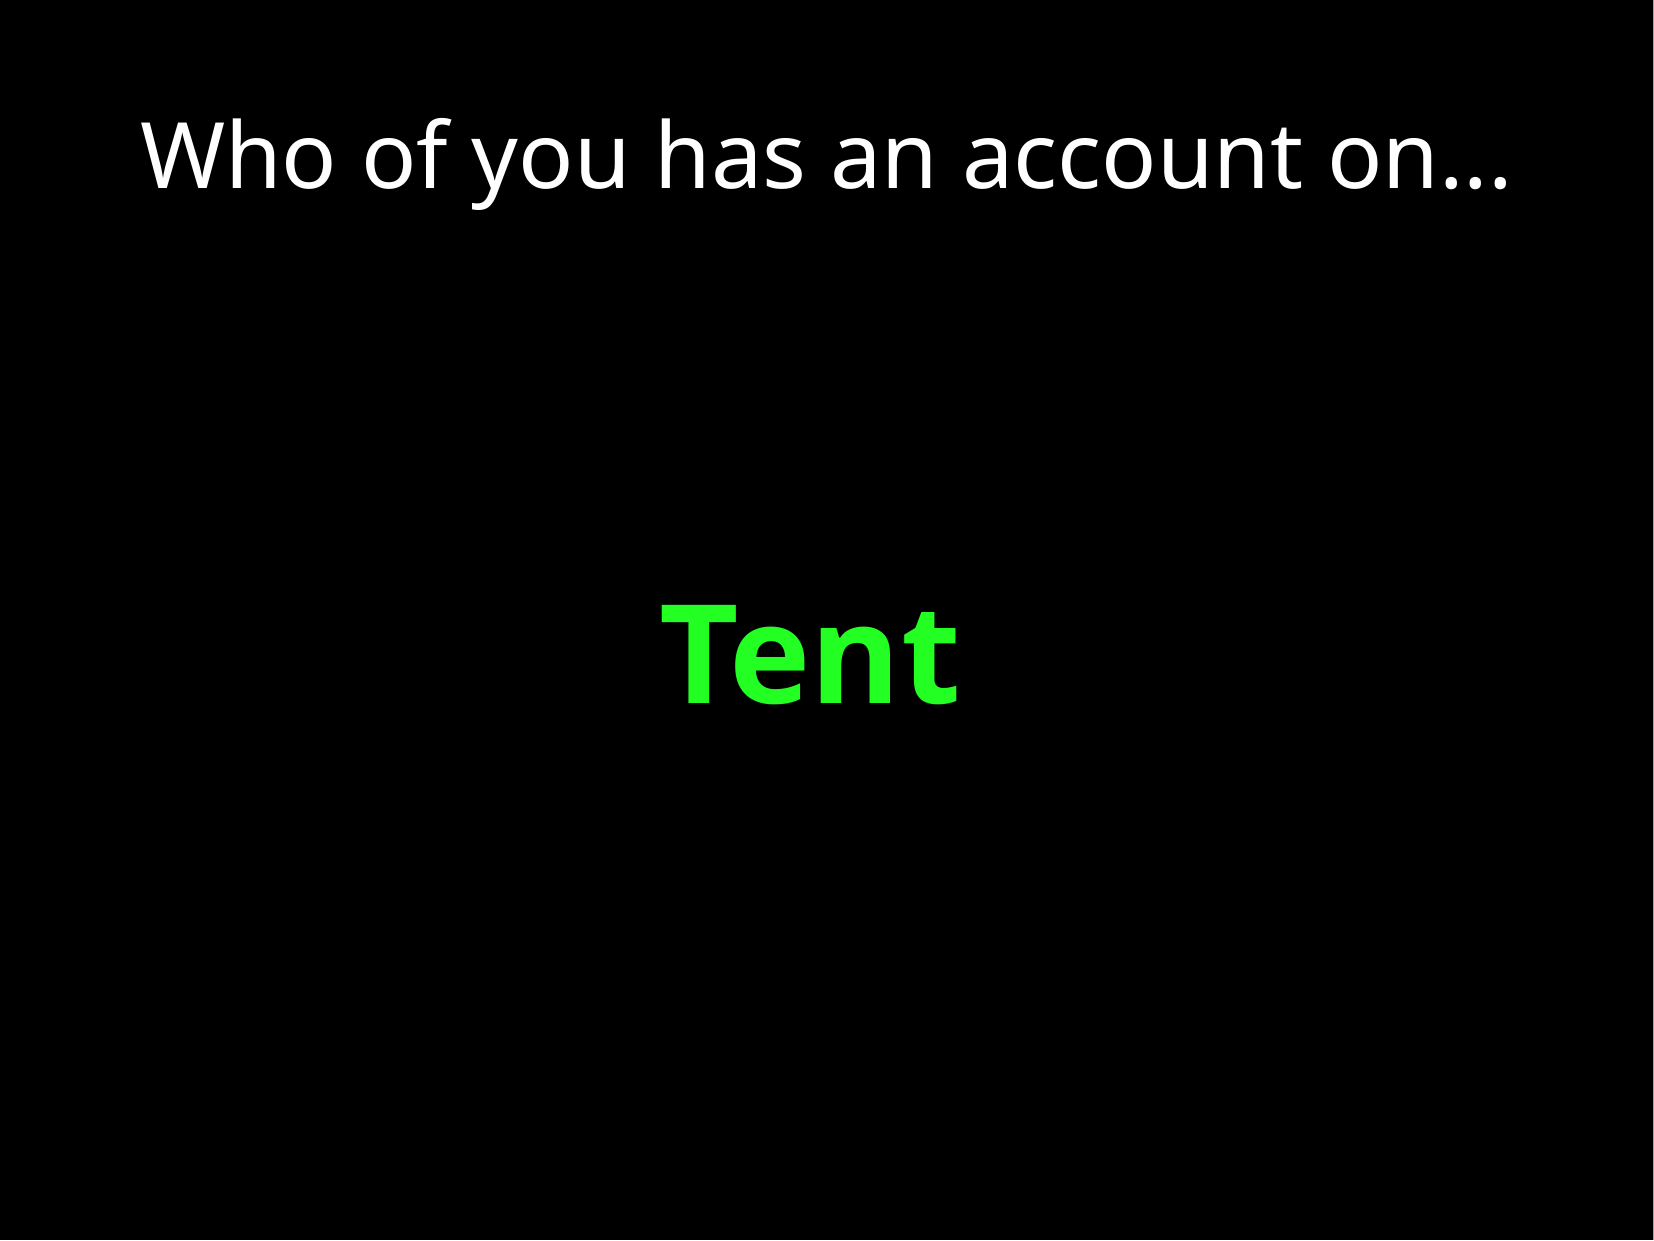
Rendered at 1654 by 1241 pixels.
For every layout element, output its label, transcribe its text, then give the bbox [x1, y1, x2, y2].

list Tent [82, 290, 1538, 1010]
title Who of you has an account on... [82, 49, 1571, 257]
